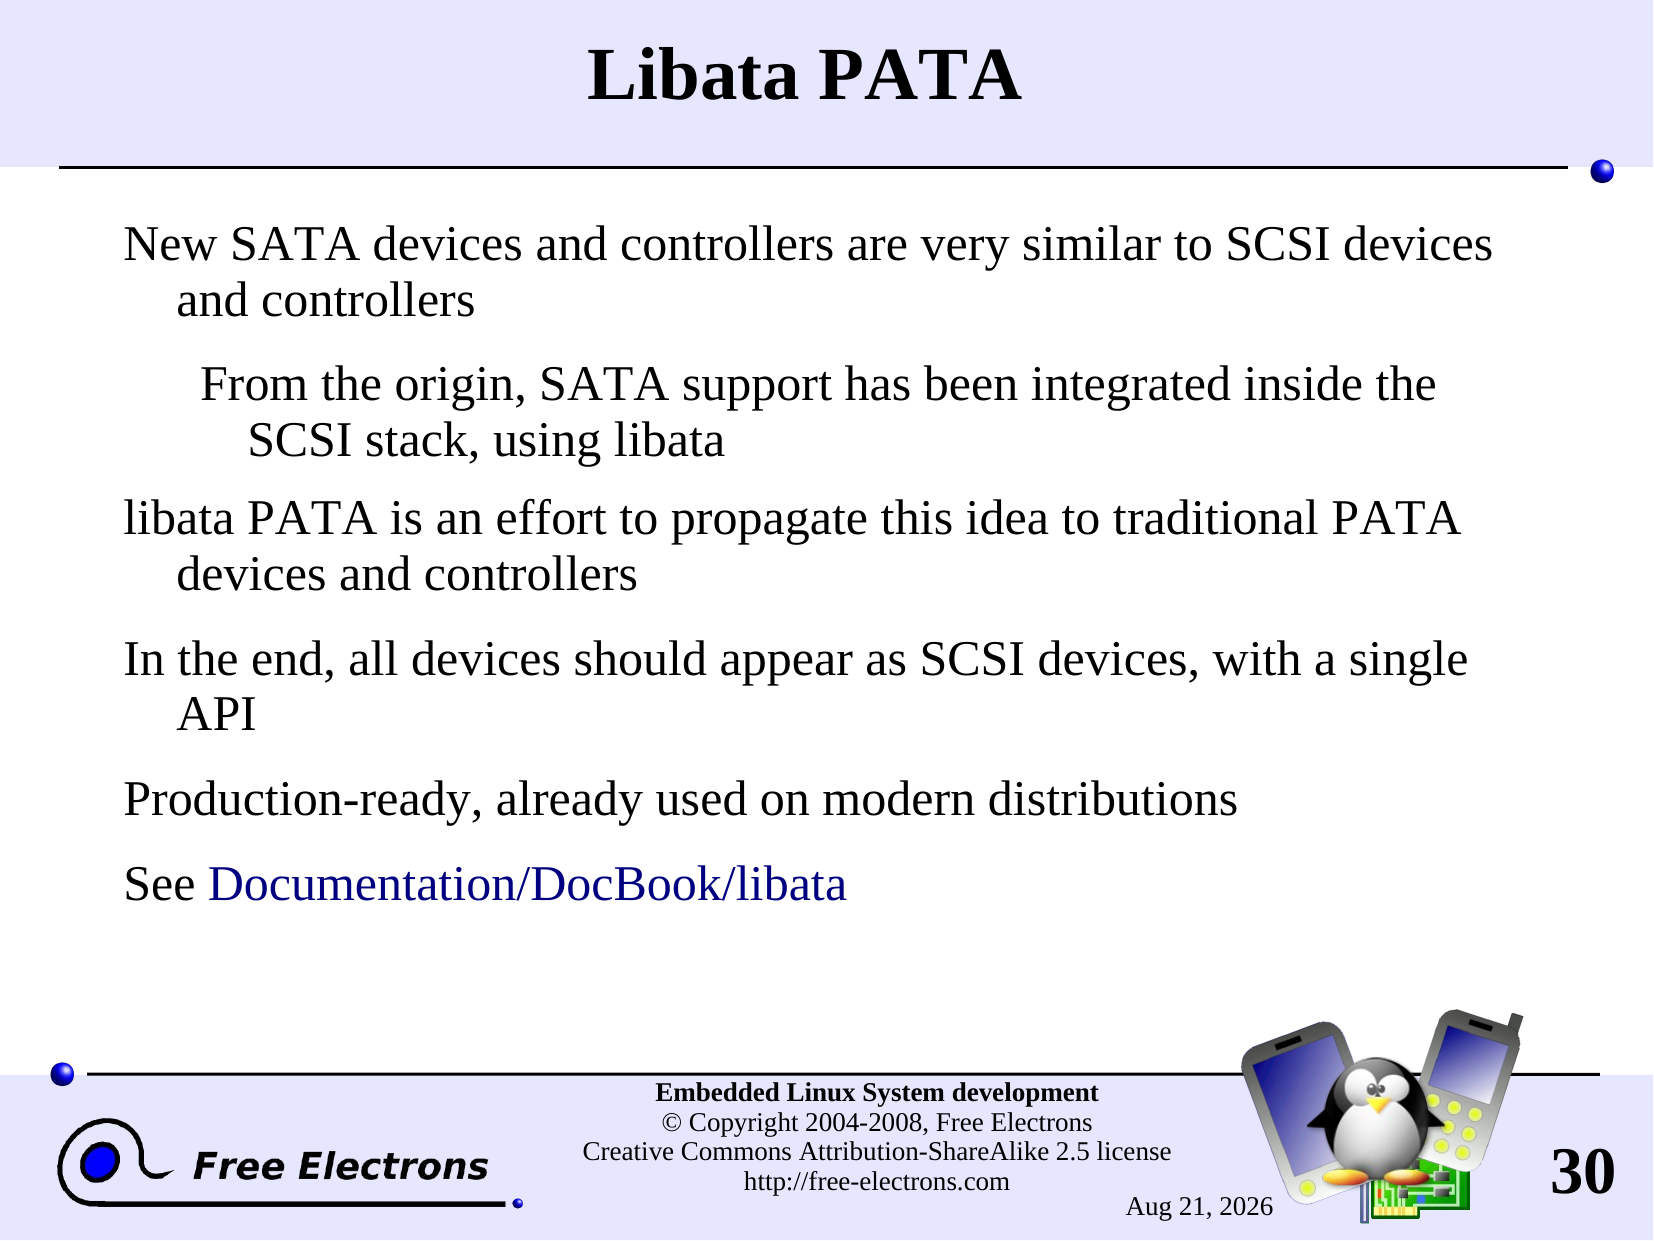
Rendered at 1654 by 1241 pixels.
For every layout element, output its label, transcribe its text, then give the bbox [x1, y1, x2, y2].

picture [50, 1107, 527, 1216]
picture [1231, 1007, 1538, 1241]
title Libata PATA [60, 25, 1551, 124]
list New SATA devices and controllers are very similar to SCSI devices and controllers From the origin, SATA support has been integrated inside the SCSI stack, using libata libata PATA is an effort to propagate this idea to traditional PATA devices and controllers In the end, all devices should appear as SCSI devices, with a single API Production-ready, already used on modern distributions See Documentation/DocBook/libata [105, 216, 1518, 1066]
